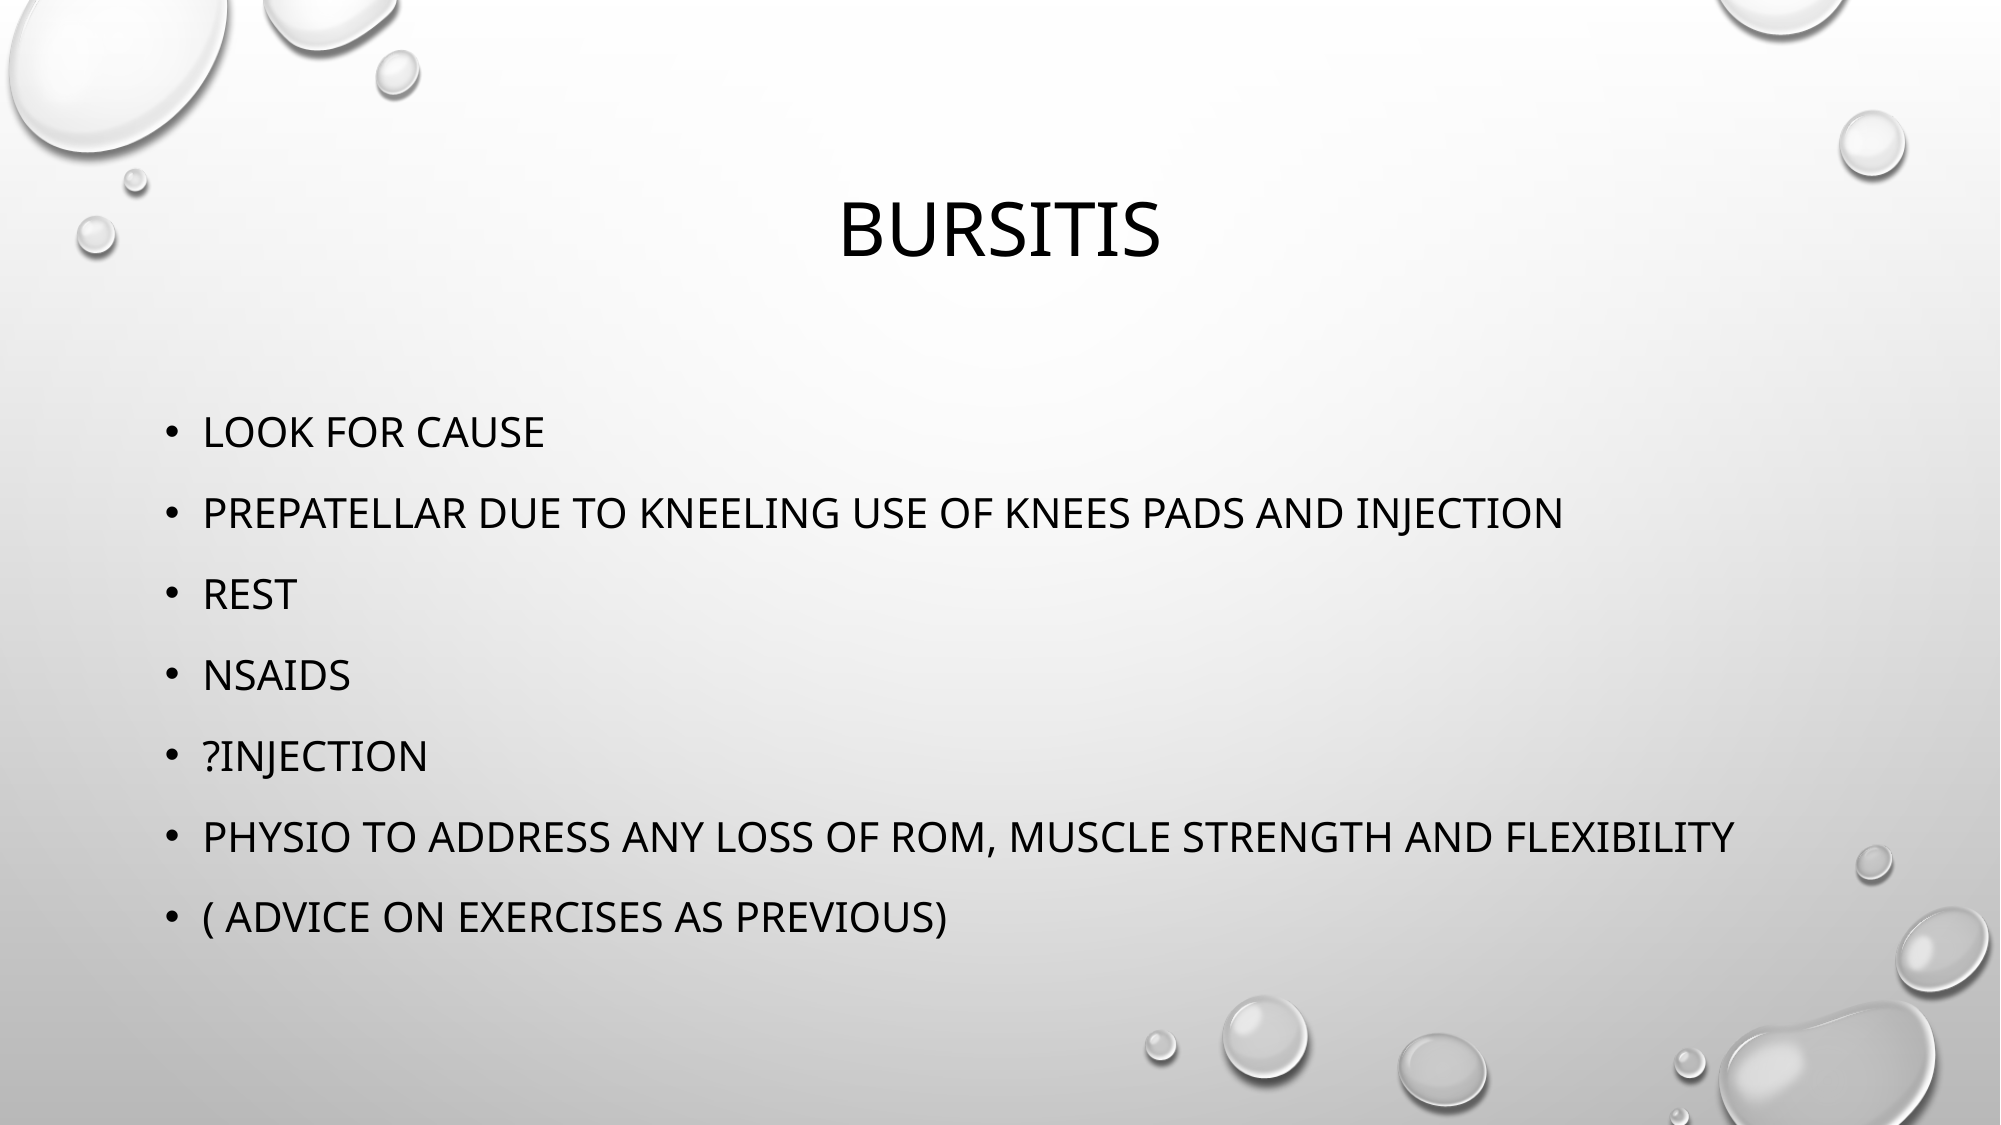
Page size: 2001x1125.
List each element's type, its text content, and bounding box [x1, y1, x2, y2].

list Look for cause Prepatellar due to kneeling use of knees pads and injection Rest Nsaids ?injection Physio to address any loss of rom, muscle strength and flexibility ( advice on exercises as previous) [149, 388, 1850, 950]
title bursitis [149, 101, 1851, 364]
